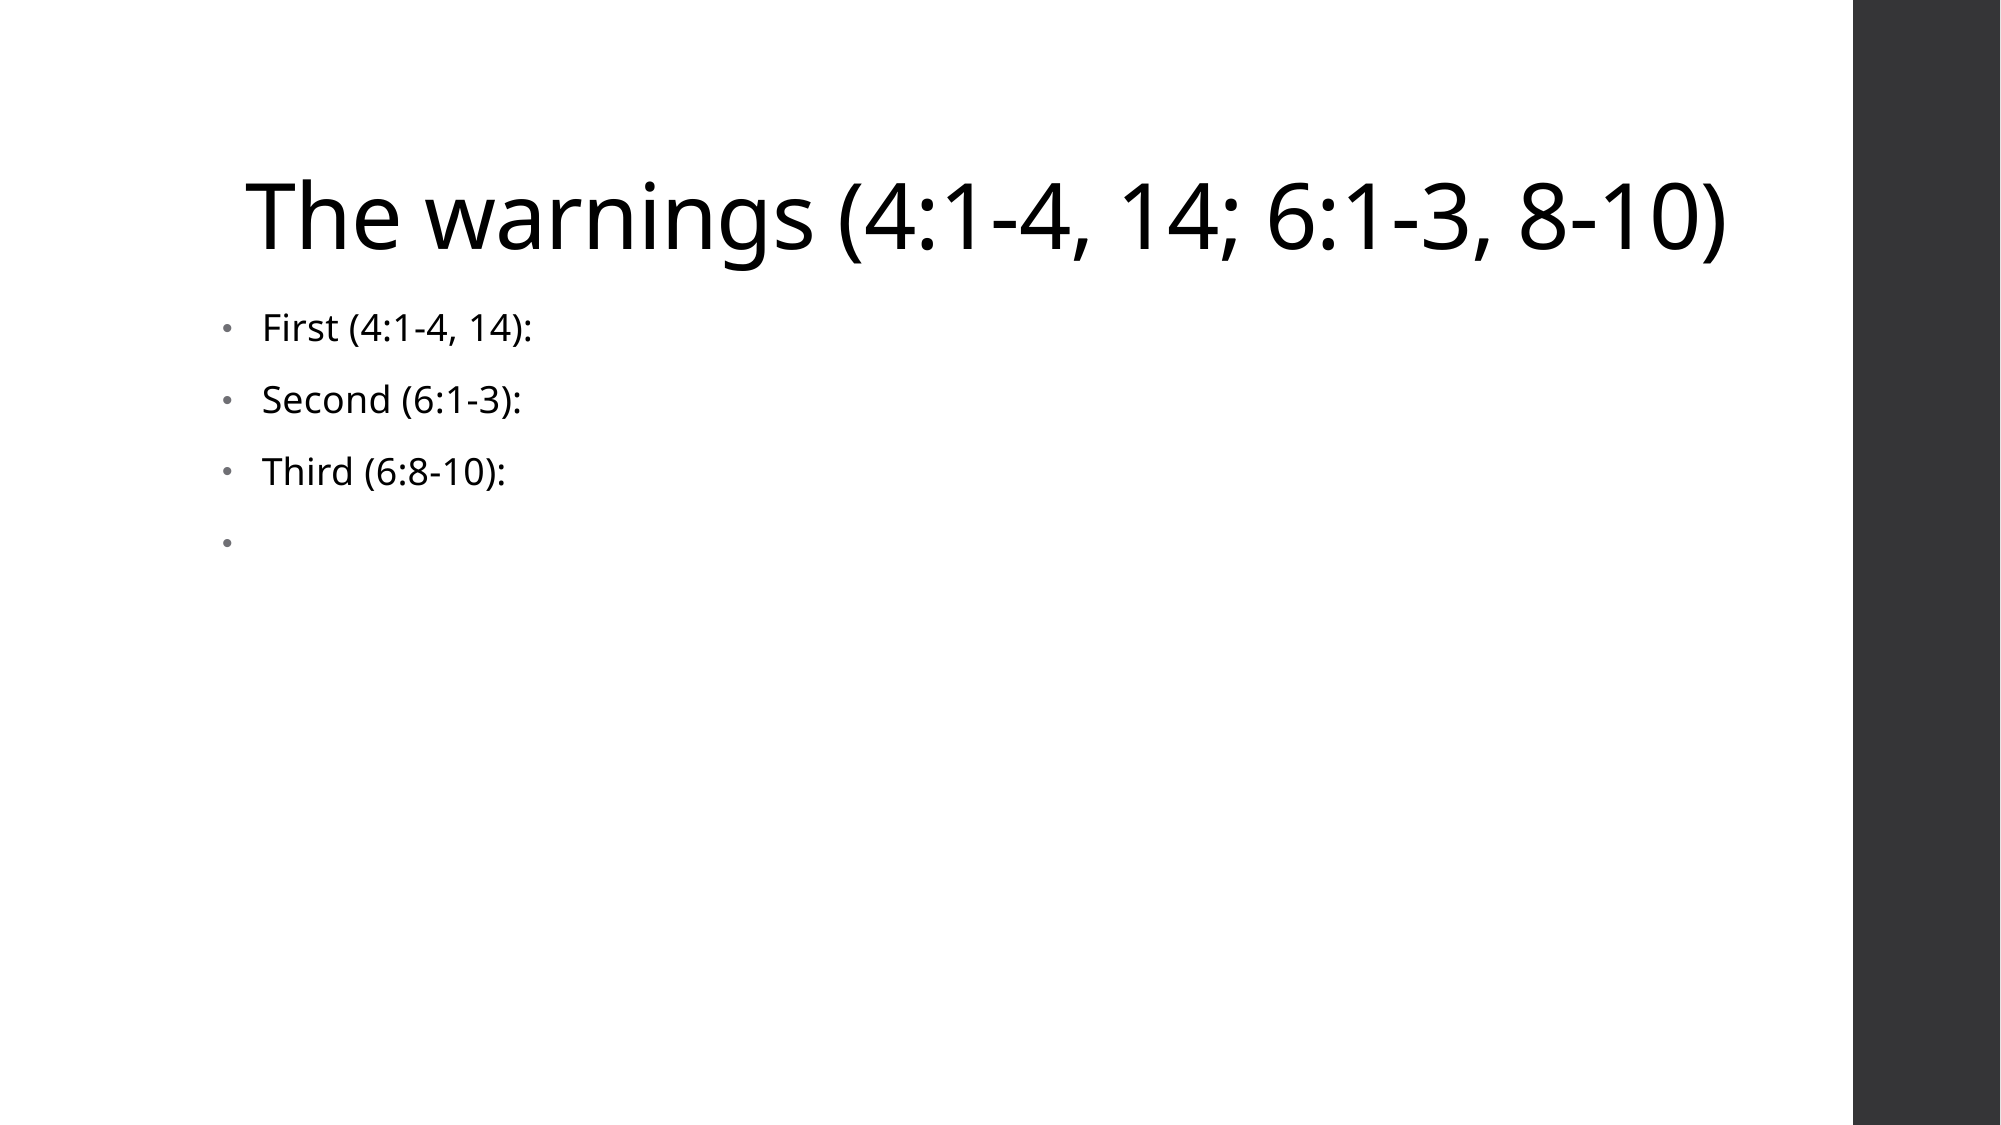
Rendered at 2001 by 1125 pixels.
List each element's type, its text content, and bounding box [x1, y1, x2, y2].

list First (4:1-4, 14): Second (6:1-3): Third (6:8-10): [206, 299, 1617, 1014]
title The warnings (4:1-4, 14; 6:1-3, 8-10) [206, 60, 1797, 278]
